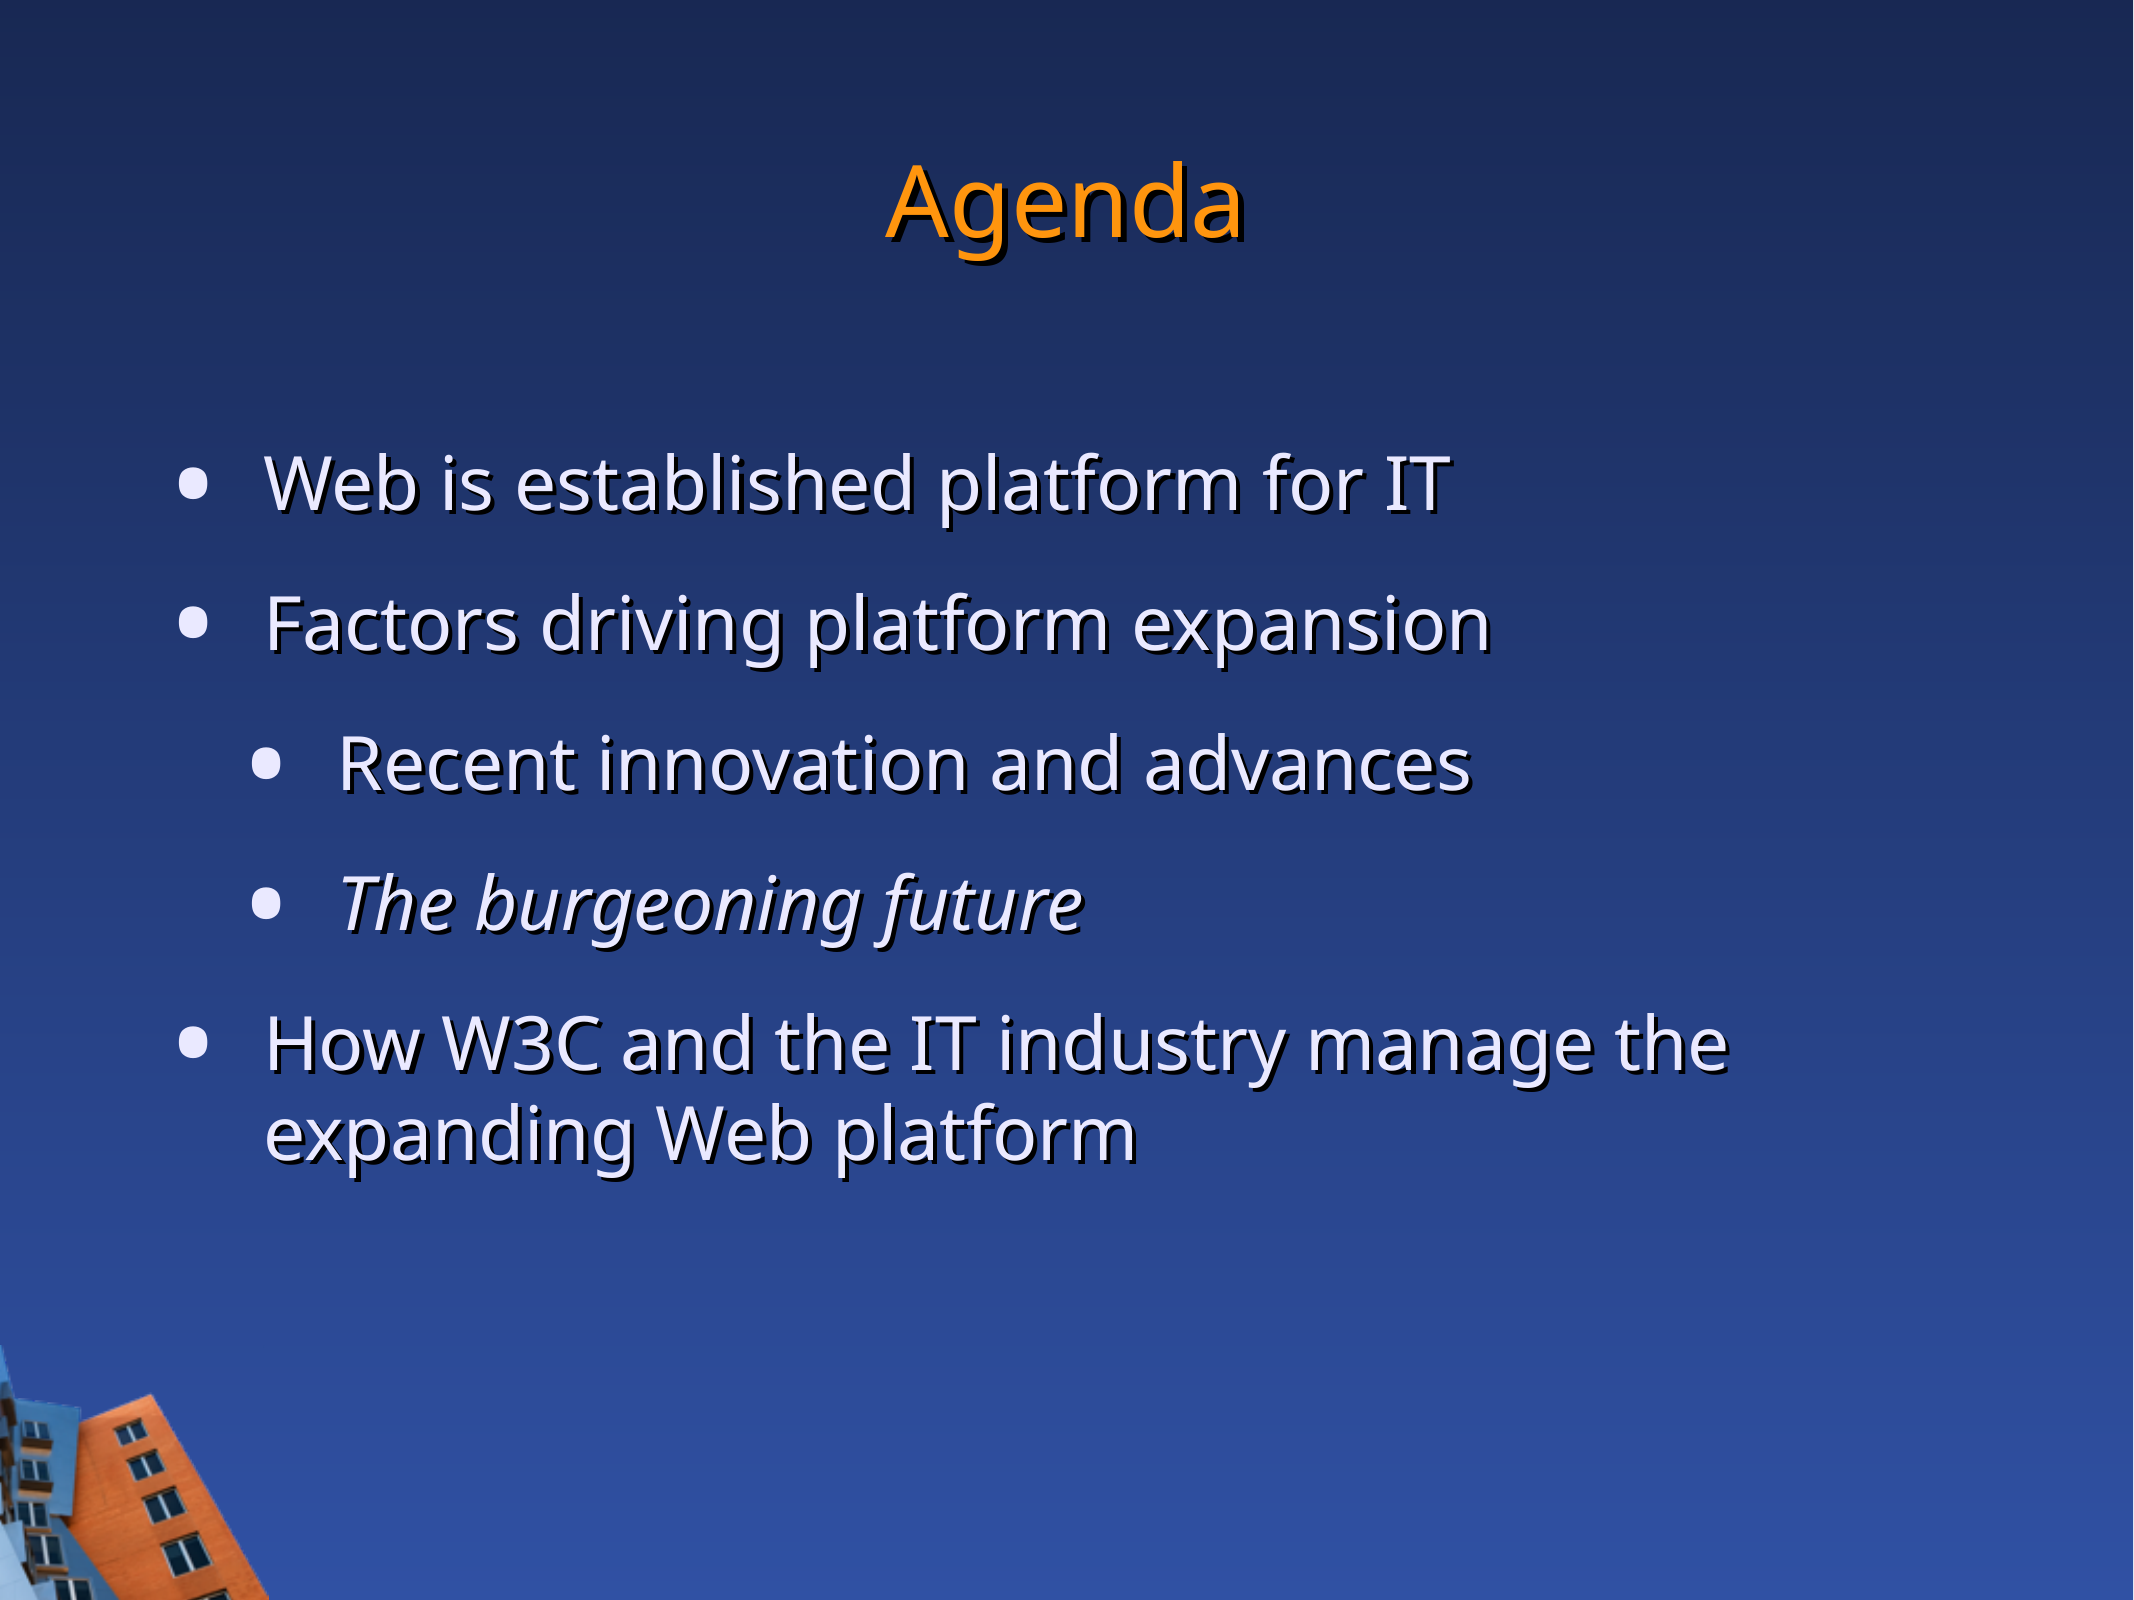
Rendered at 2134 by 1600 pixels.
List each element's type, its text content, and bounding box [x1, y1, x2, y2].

list Web is established platform for IT Factors driving platform expansion Recent innovation and advances The burgeoning future How W3C and the IT industry manage the expanding Web platform [117, 435, 2038, 1477]
picture [0, 1345, 269, 1600]
title Agenda [106, 71, 2027, 324]
